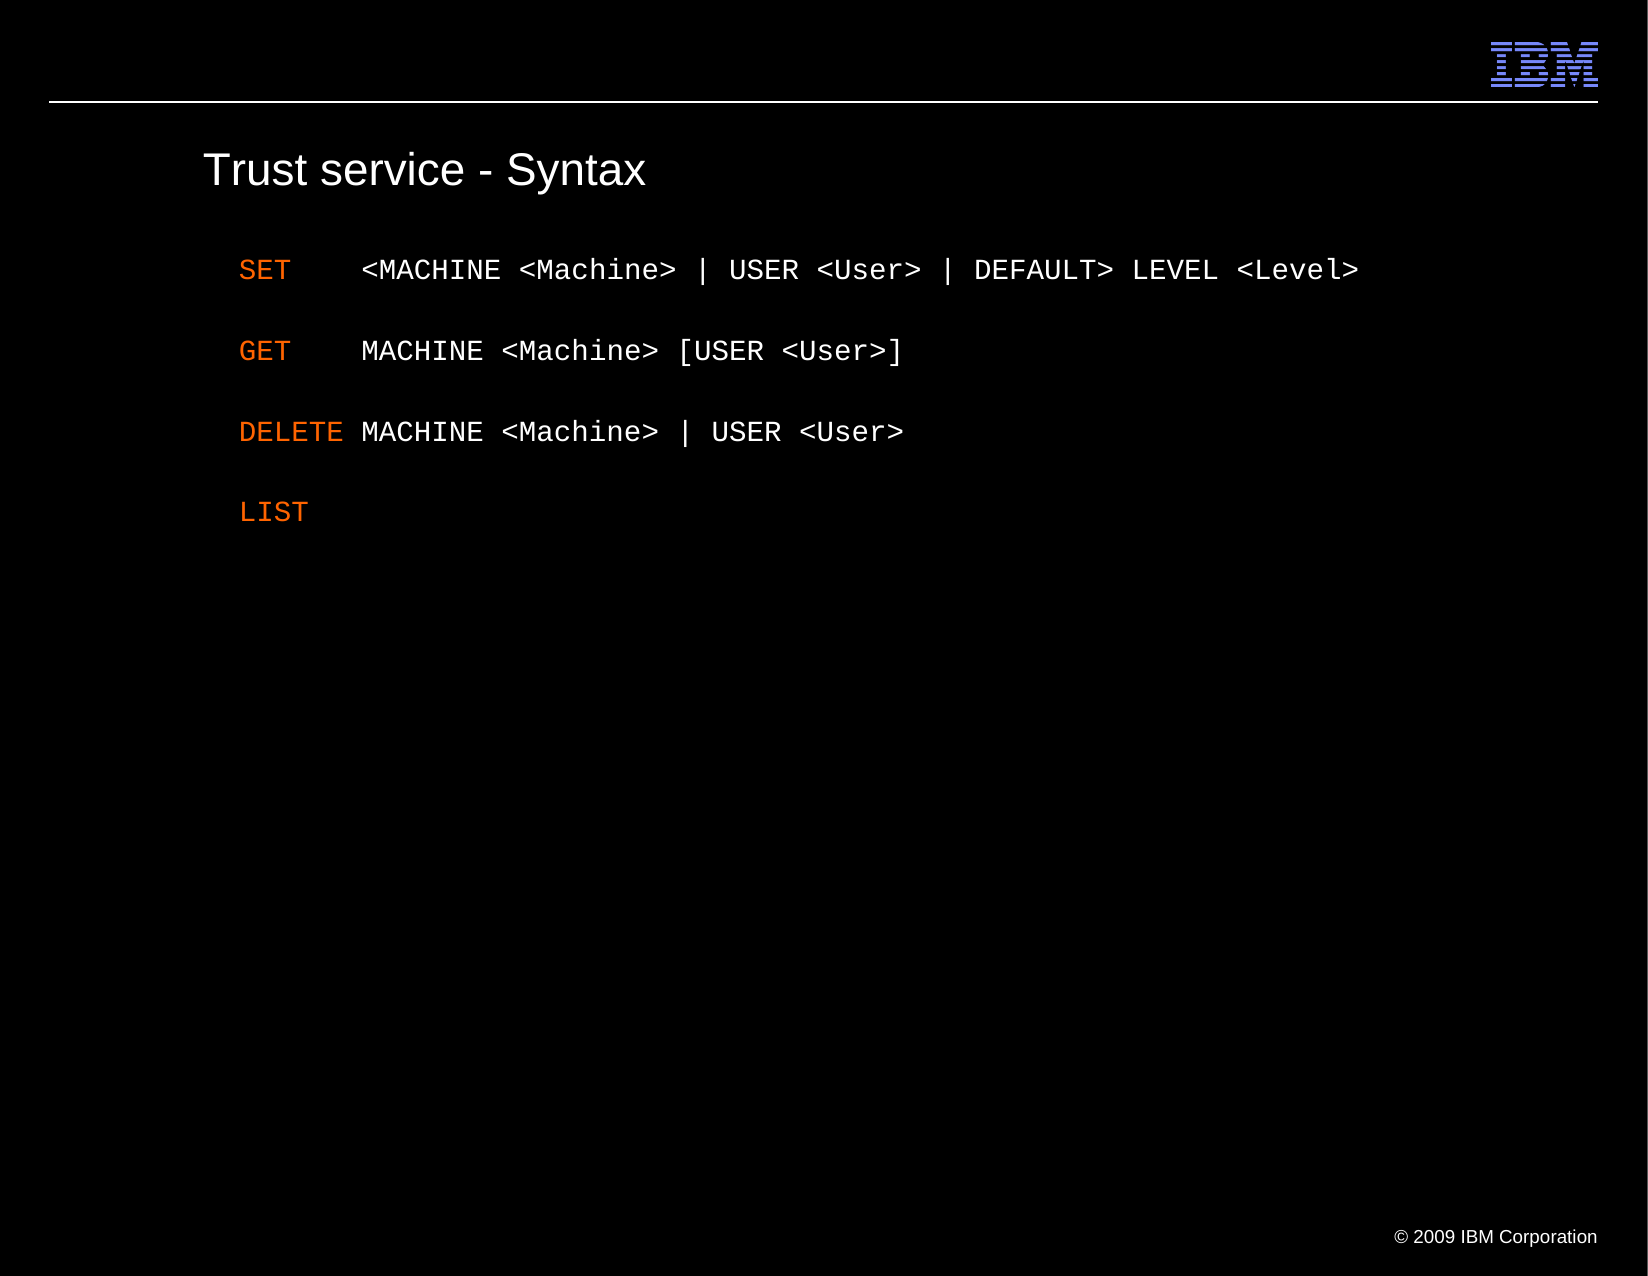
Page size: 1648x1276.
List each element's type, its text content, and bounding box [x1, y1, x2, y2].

text_box SET <MACHINE <Machine> | USER <User> | DEFAULT> LEVEL <Level> GET MACHINE <Machine> [USER <User>] DELETE MACHINE <Machine> | USER <User> LIST [239, 250, 1648, 528]
picture [1491, 42, 1598, 87]
title Trust service - Syntax [186, 137, 1648, 231]
